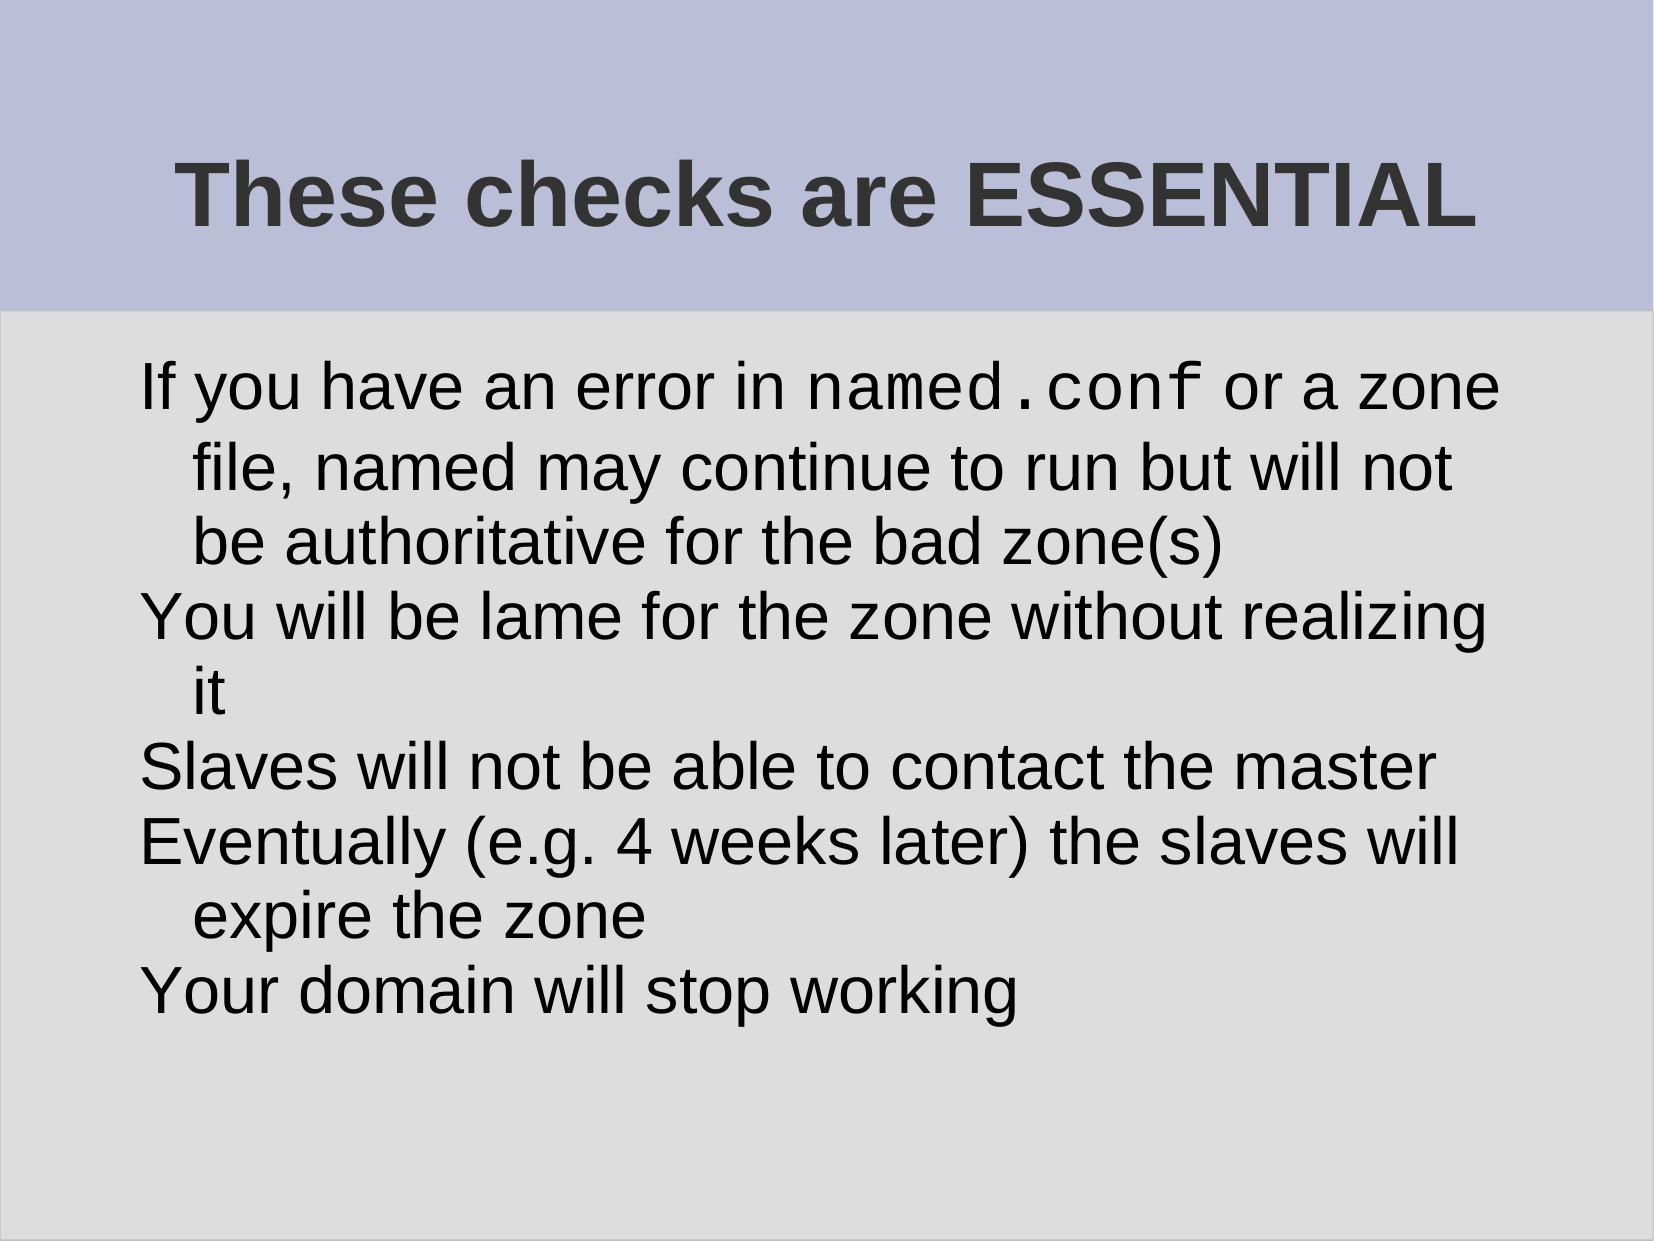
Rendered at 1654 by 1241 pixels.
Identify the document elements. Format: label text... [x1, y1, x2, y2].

list If you have an error in named.conf or a zone file, named may continue to run but will not be authoritative for the bad zone(s) You will be lame for the zone without realizing it Slaves will not be able to contact the master Eventually (e.g. 4 weeks later) the slaves will expire the zone Your domain will stop working [121, 344, 1534, 1127]
title These checks are ESSENTIAL [121, 91, 1534, 299]
